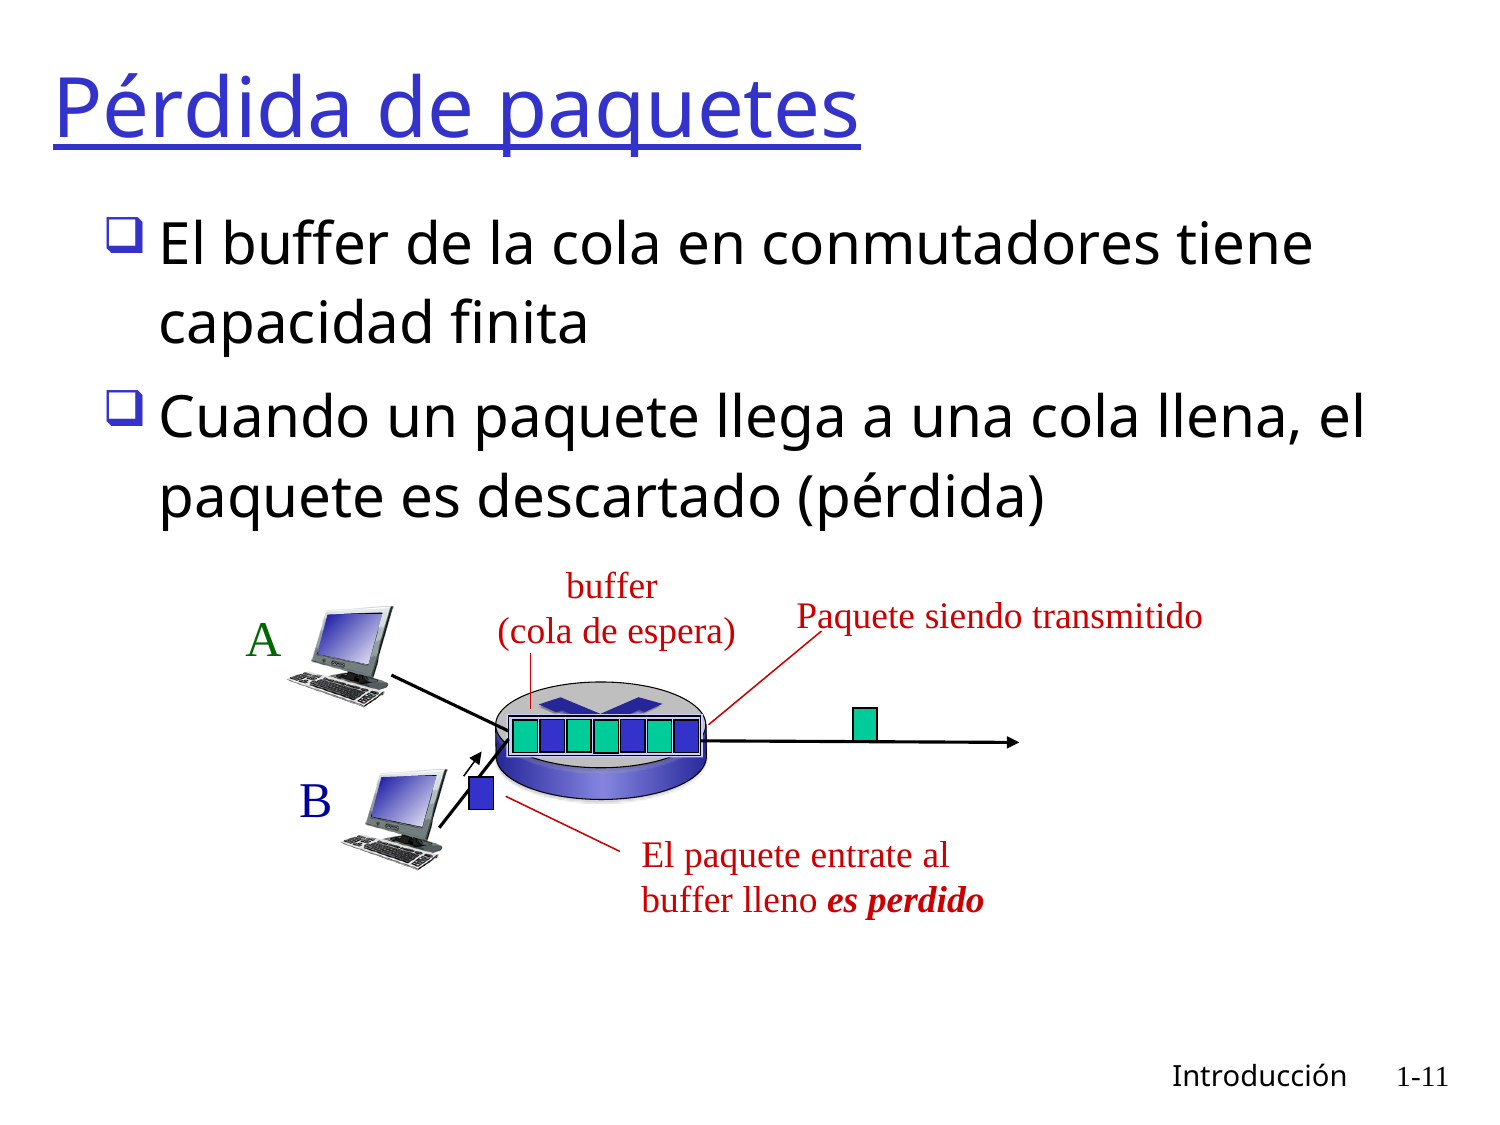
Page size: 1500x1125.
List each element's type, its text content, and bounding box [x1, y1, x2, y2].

text_box Paquete siendo transmitido [781, 583, 1219, 644]
list El buffer de la cola en conmutadores tiene capacidad finita Cuando un paquete llega a una cola llena, el paquete es descartado (pérdida) [87, 195, 1463, 1051]
text_box [509, 717, 700, 755]
picture [314, 764, 450, 878]
text_box B [284, 760, 348, 836]
title Pérdida de paquetes [37, 23, 1463, 188]
text_box A [256, 632, 260, 642]
text_box [497, 728, 508, 750]
text_box [371, 775, 437, 827]
text_box Introducción [887, 1051, 1362, 1125]
text_box [495, 681, 706, 739]
picture [260, 601, 396, 715]
text_box [469, 776, 494, 810]
text_box buffer (cola de espera) [482, 553, 751, 660]
text_box B [309, 801, 314, 815]
text_box B [309, 786, 314, 799]
text_box [496, 743, 707, 800]
text_box A [230, 598, 297, 674]
text_box 1-<number> [1362, 1050, 1466, 1125]
text_box [317, 612, 383, 665]
text_box El paquete entrate al buffer lleno es perdido [626, 822, 1000, 929]
